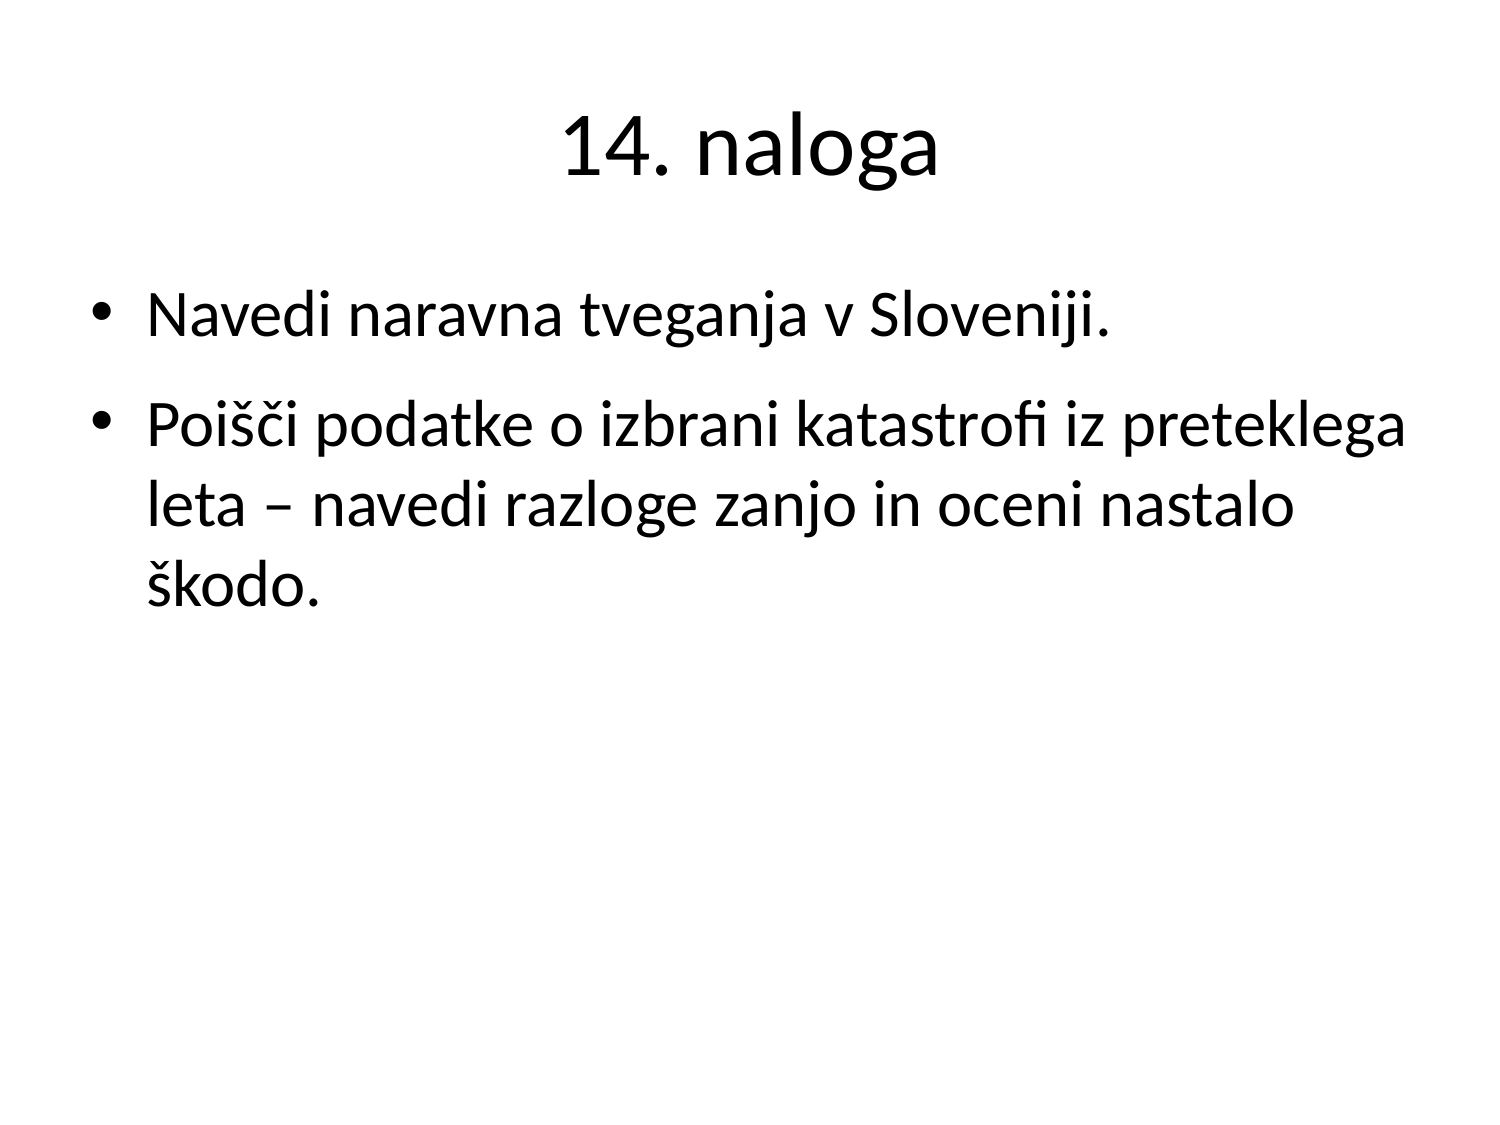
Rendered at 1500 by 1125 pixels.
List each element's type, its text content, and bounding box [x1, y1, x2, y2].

list Navedi naravna tveganja v Sloveniji. Poišči podatke o izbrani katastrofi iz preteklega leta – navedi razloge zanjo in oceni nastalo škodo. [75, 262, 1425, 1005]
title 14. naloga [75, 45, 1425, 233]
